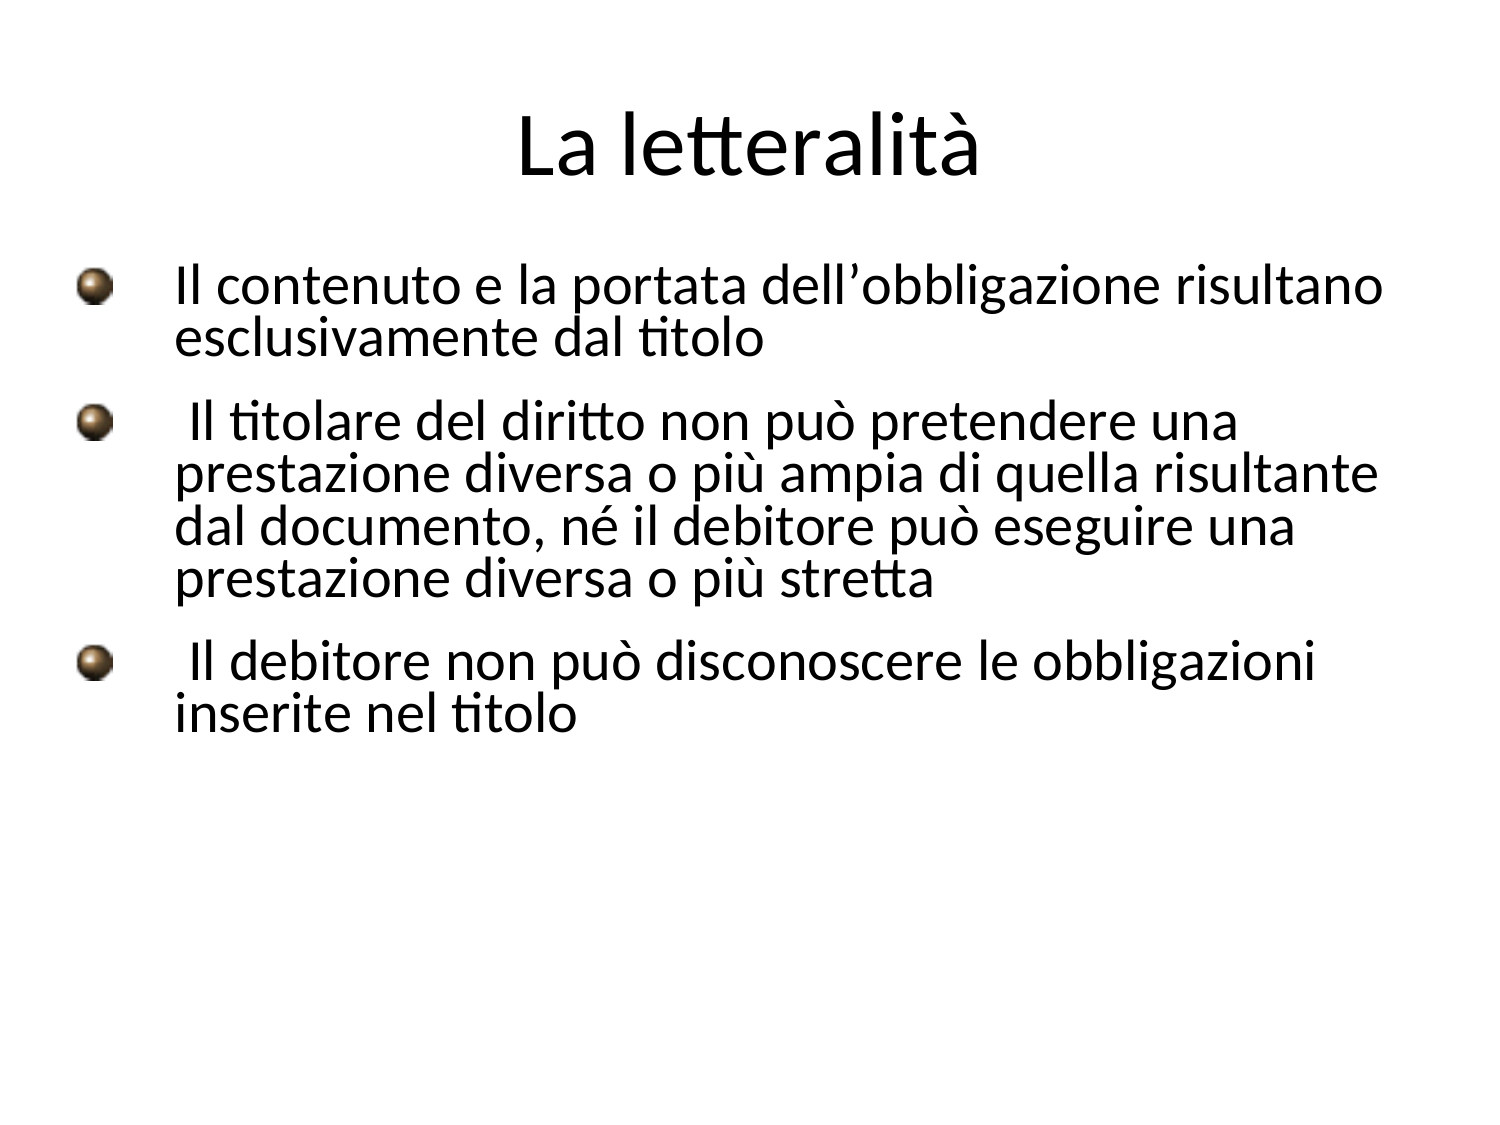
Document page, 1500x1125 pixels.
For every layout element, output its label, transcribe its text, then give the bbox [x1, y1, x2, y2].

list Il contenuto e la portata dell’obbligazione risultano esclusivamente dal titolo Il titolare del diritto non può pretendere una prestazione diversa o più ampia di quella risultante dal documento, né il debitore può eseguire una prestazione diversa o più stretta Il debitore non può disconoscere le obbligazioni inserite nel titolo [75, 262, 1426, 744]
title La letteralità [75, 45, 1426, 233]
